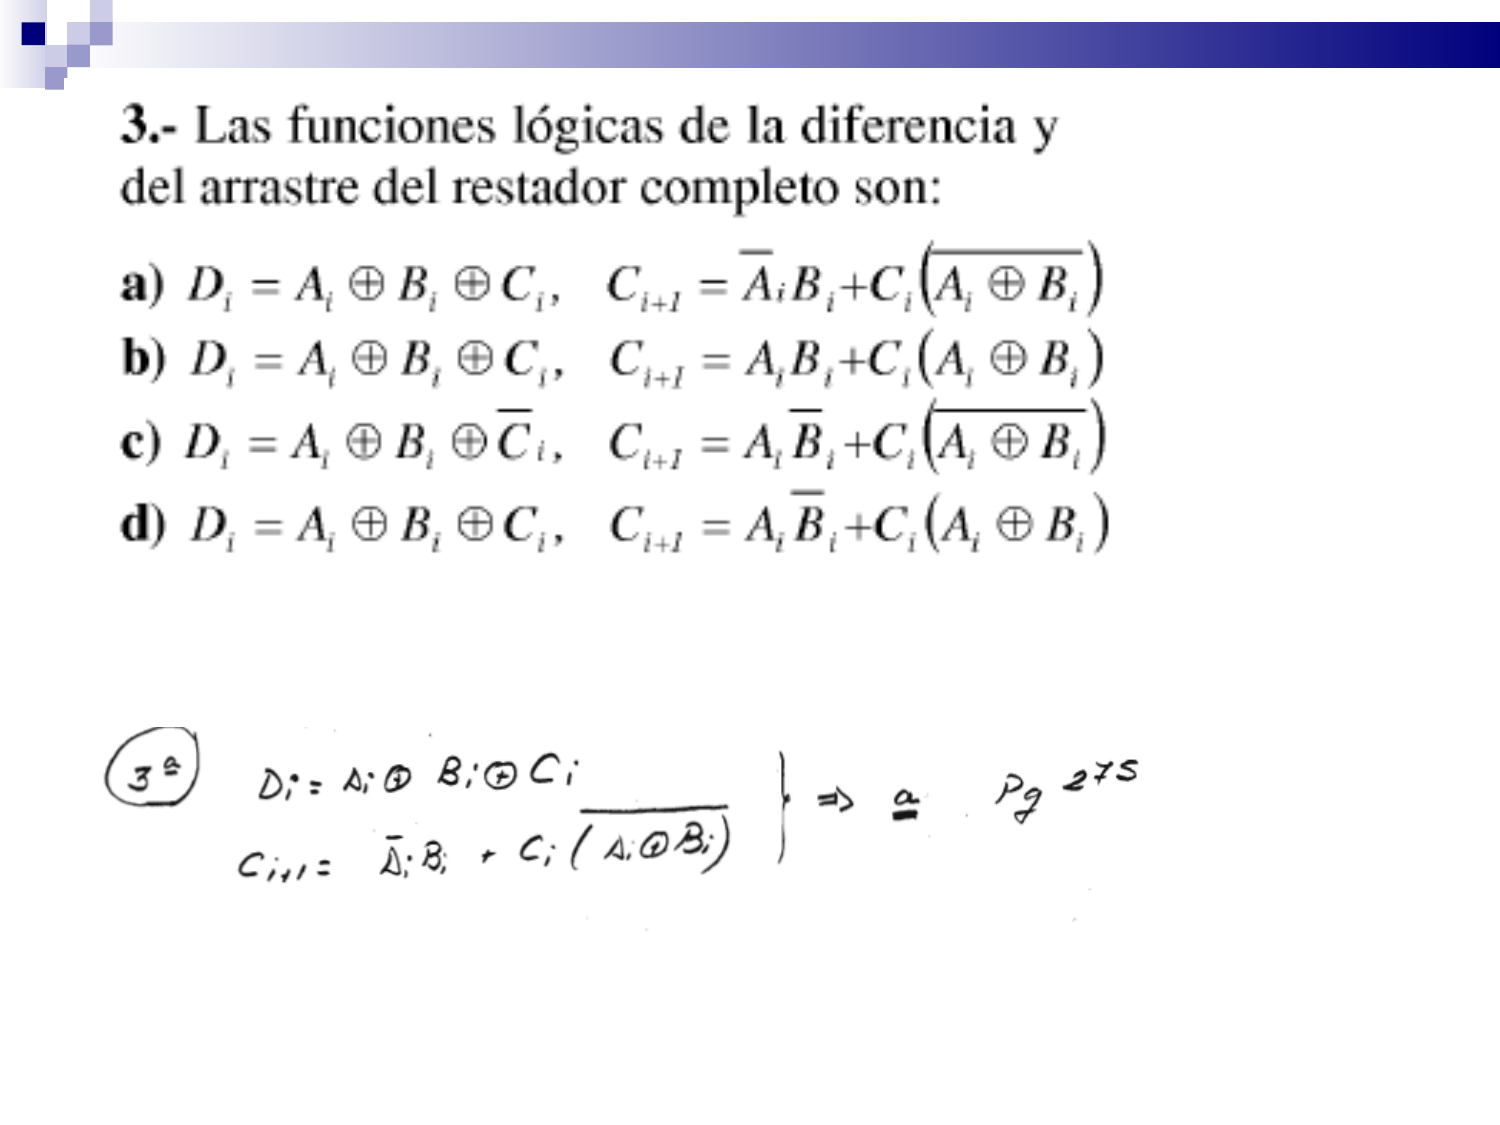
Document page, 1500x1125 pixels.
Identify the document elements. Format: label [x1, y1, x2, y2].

picture [64, 78, 1152, 639]
picture [76, 727, 1190, 936]
